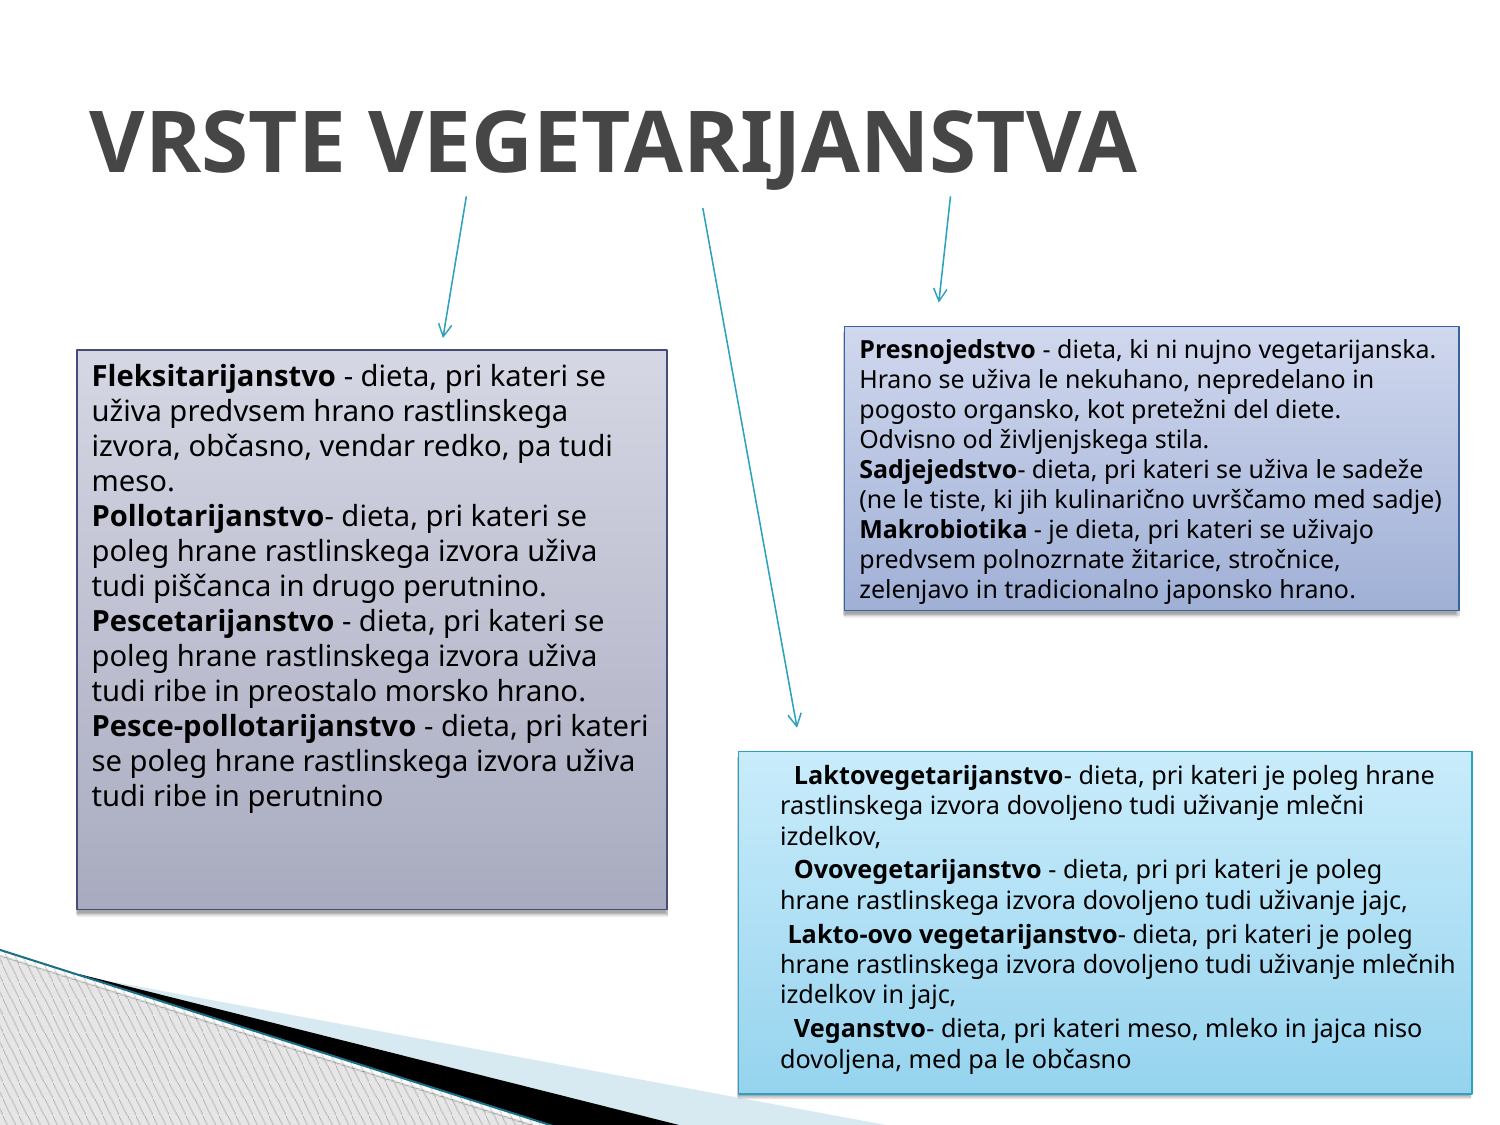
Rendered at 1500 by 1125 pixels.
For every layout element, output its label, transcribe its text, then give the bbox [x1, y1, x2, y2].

text_box Presnojedstvo - dieta, ki ni nujno vegetarijanska. Hrano se uživa le nekuhano, nepredelano in pogosto organsko, kot pretežni del diete. Odvisno od življenjskega stila. Sadjejedstvo- dieta, pri kateri se uživa le sadeže (ne le tiste, ki jih kulinarično uvrščamo med sadje) Makrobiotika - je dieta, pri kateri se uživajo predvsem polnozrnate žitarice, stročnice, zelenjavo in tradicionalno japonsko hrano. [844, 326, 1459, 611]
text_box Fleksitarijanstvo - dieta, pri kateri se uživa predvsem hrano rastlinskega izvora, občasno, vendar redko, pa tudi meso. Pollotarijanstvo- dieta, pri kateri se poleg hrane rastlinskega izvora uživa tudi piščanca in drugo perutnino. Pescetarijanstvo - dieta, pri kateri se poleg hrane rastlinskega izvora uživa tudi ribe in preostalo morsko hrano. Pesce-pollotarijanstvo - dieta, pri kateri se poleg hrane rastlinskega izvora uživa tudi ribe in perutnino [76, 349, 668, 910]
list Laktovegetarijanstvo- dieta, pri kateri je poleg hrane rastlinskega izvora dovoljeno tudi uživanje mlečni izdelkov, Ovovegetarijanstvo - dieta, pri pri kateri je poleg hrane rastlinskega izvora dovoljeno tudi uživanje jajc, Lakto-ovo vegetarijanstvo- dieta, pri kateri je poleg hrane rastlinskega izvora dovoljeno tudi uživanje mlečnih izdelkov in jajc, Veganstvo- dieta, pri kateri meso, mleko in jajca niso dovoljena, med pa le občasno [738, 751, 1473, 1094]
title VRSTE VEGETARIJANSTVA [75, 45, 1425, 233]
